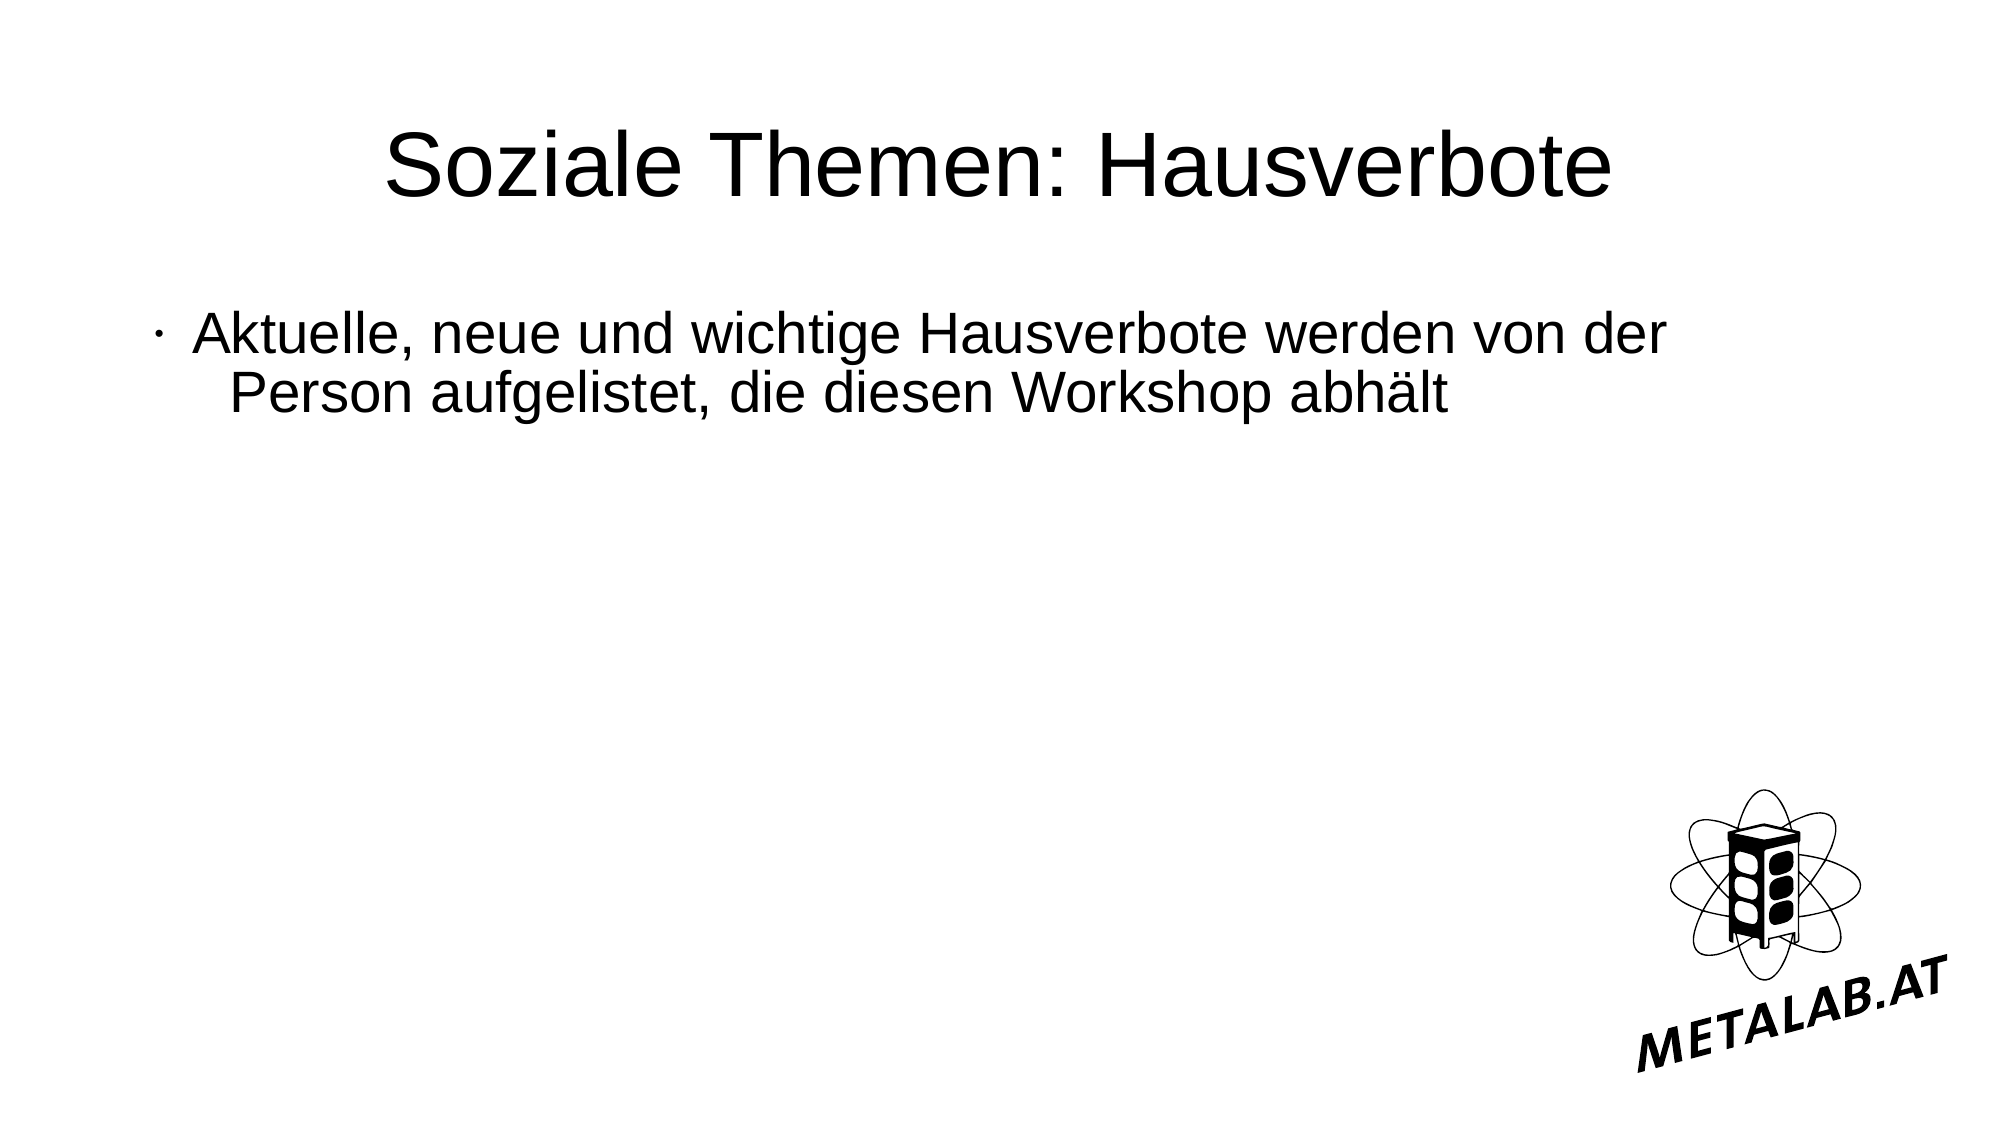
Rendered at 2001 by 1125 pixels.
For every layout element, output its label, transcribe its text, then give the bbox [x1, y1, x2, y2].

title Soziale Themen: Hausverbote [137, 59, 1863, 278]
list Aktuelle, neue und wichtige Hausverbote werden von der Person aufgelistet, die diesen Workshop abhält [137, 299, 1863, 1014]
